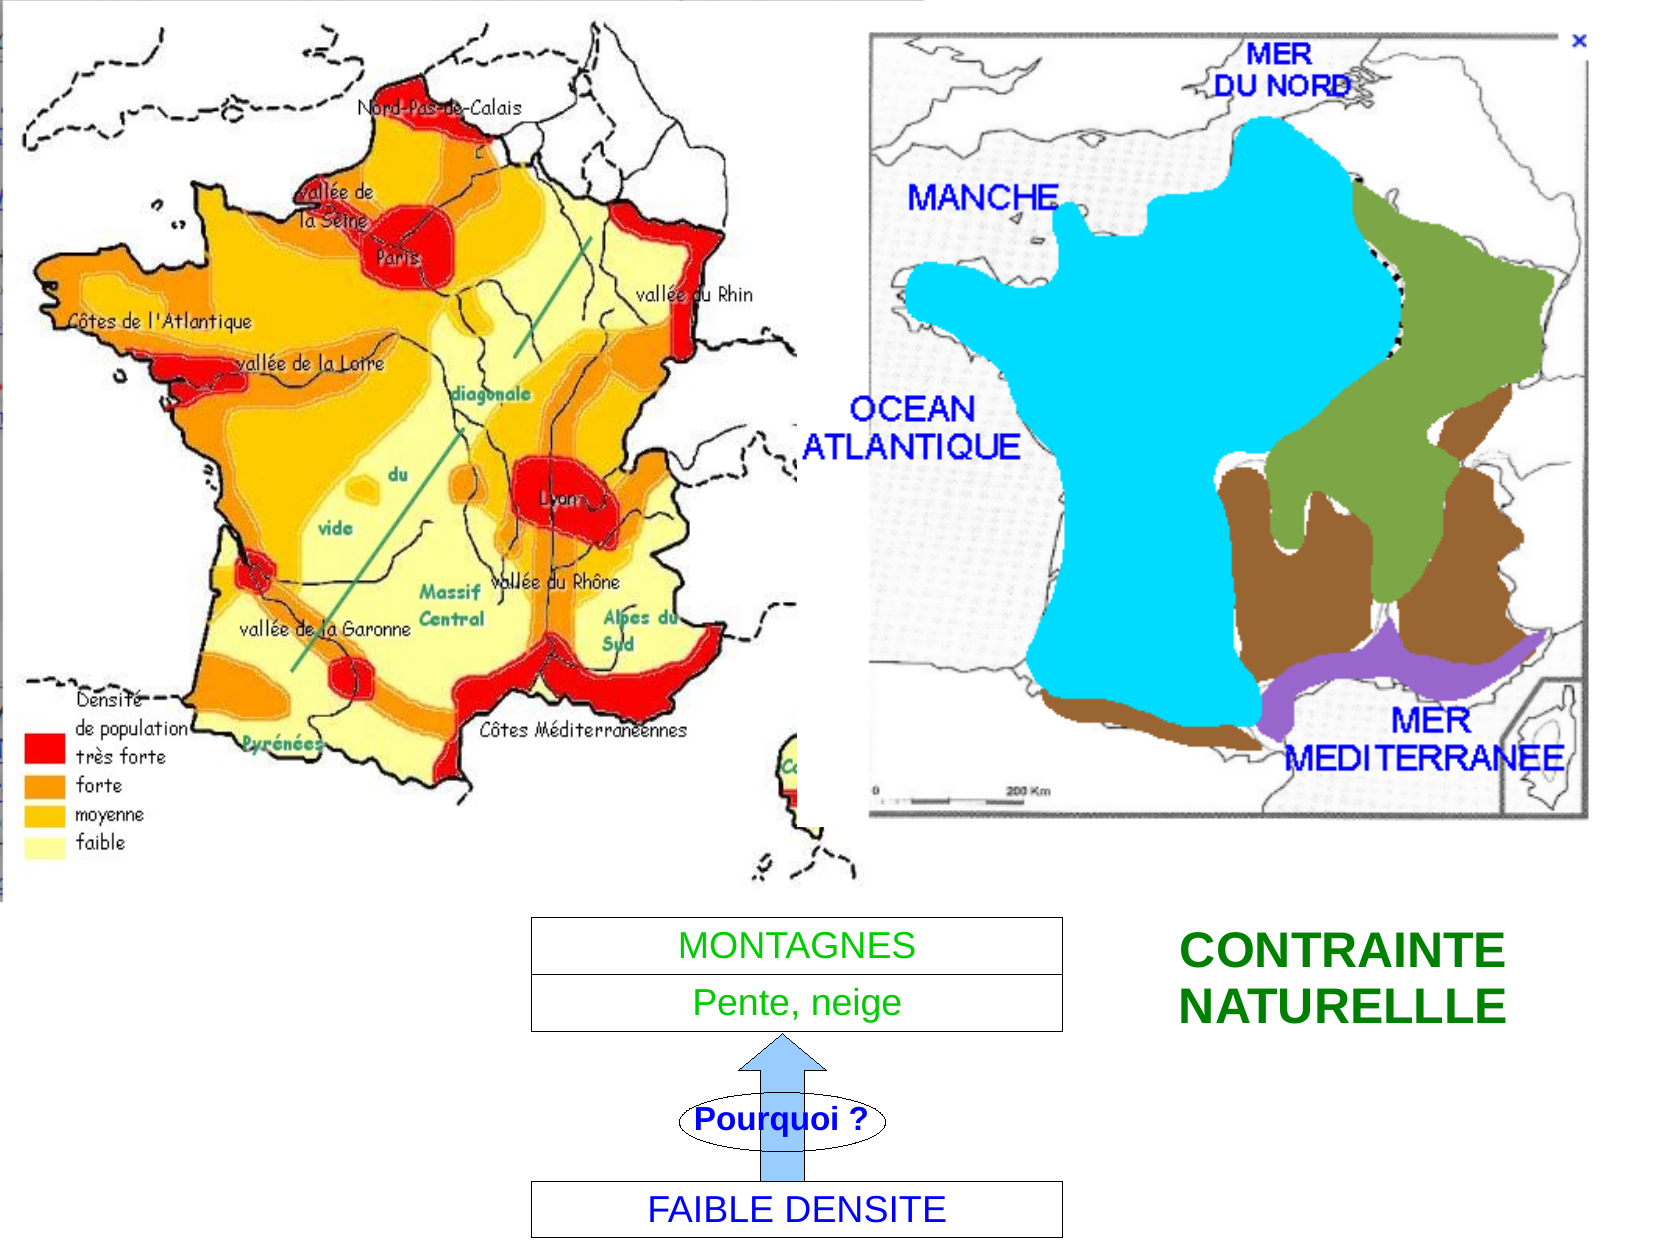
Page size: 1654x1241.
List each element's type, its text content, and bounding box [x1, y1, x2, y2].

text_box Pourquoi ? [679, 1092, 886, 1146]
text_box [738, 1033, 827, 1092]
text_box FAIBLE DENSITE [531, 1181, 1063, 1238]
text_box MONTAGNES [531, 917, 1063, 974]
text_box CONTRAINTE NATURELLLE [1092, 915, 1595, 1045]
picture [0, 0, 1595, 902]
text_box Pente, neige [531, 974, 1063, 1032]
text_box [760, 1146, 805, 1182]
